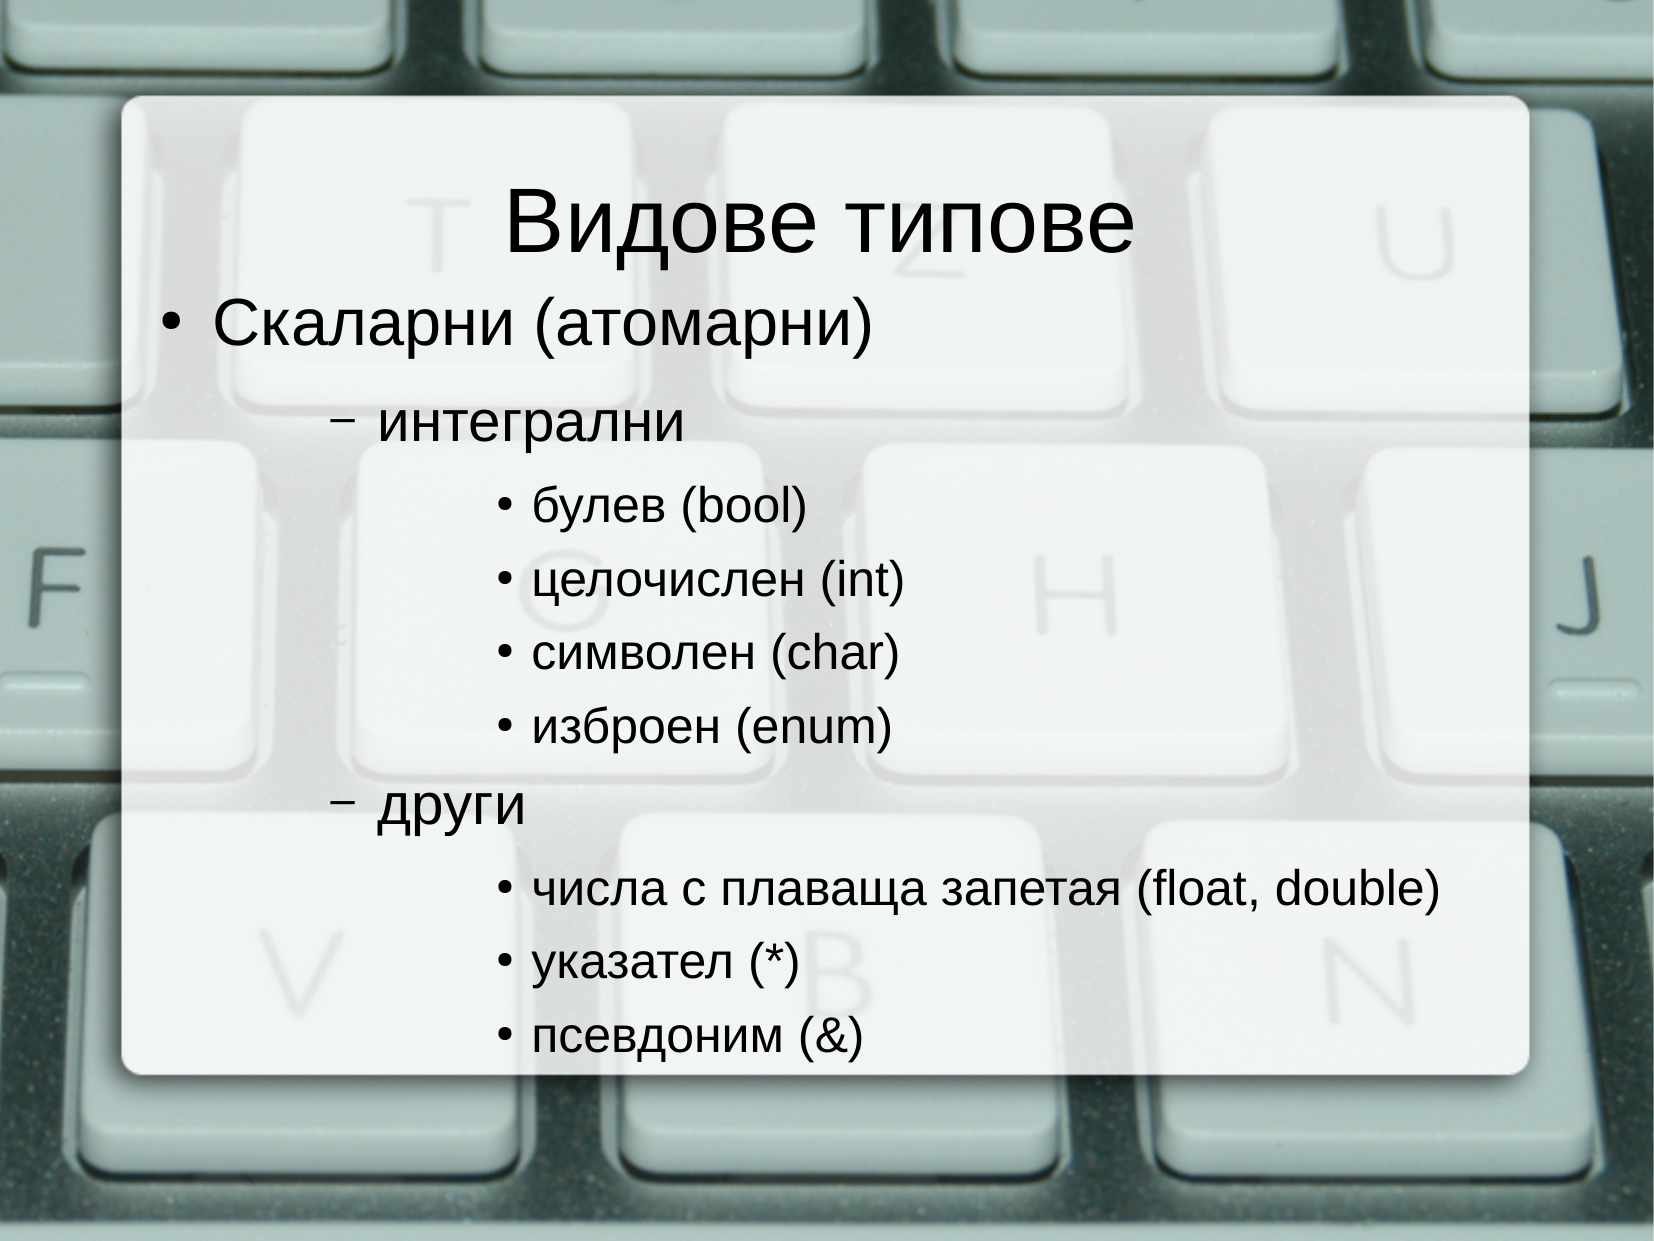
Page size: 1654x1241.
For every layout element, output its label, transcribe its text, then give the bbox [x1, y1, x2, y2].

list Скаларни (атомарни) интегрални булев (bool) целочислен (int) символен (char) изброен (enum) други числа с плаваща запетая (float, double) указател (*) псевдоним (&) [141, 284, 1501, 1063]
title Видове типове [135, 117, 1506, 325]
picture [0, 0, 1654, 1241]
